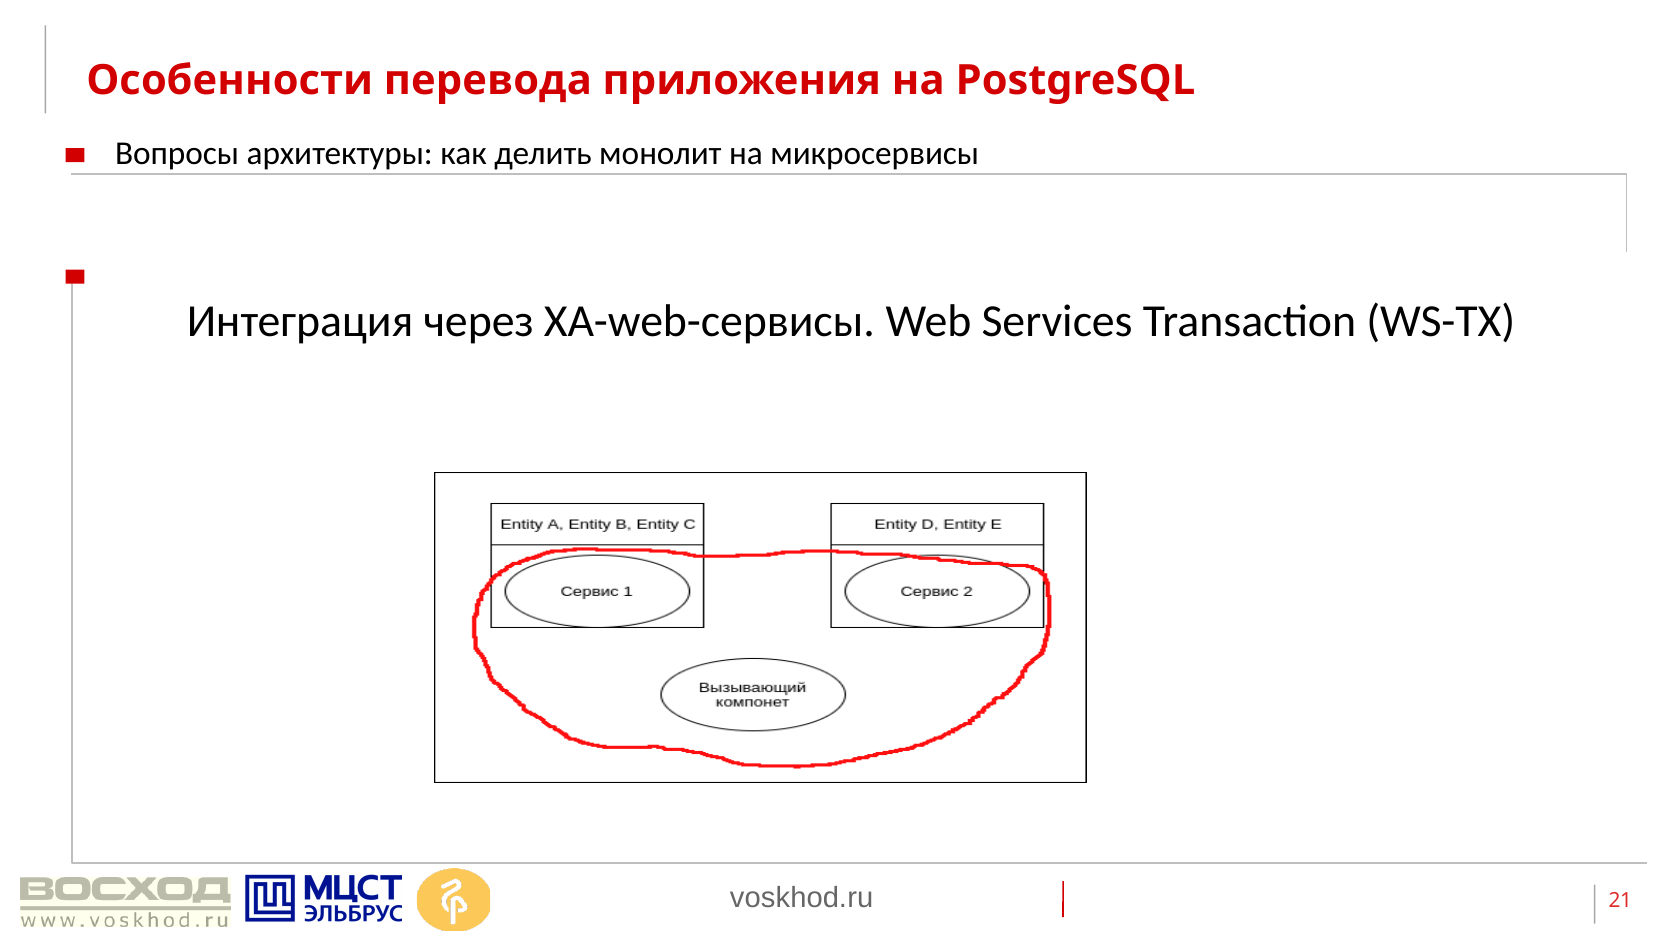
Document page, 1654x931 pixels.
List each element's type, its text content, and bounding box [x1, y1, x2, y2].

picture [242, 874, 402, 922]
slide_number <number> [1267, 884, 1647, 918]
text_box [65, 269, 85, 284]
picture [416, 868, 491, 931]
title Особенности перевода приложения на PostgreSQL [71, 45, 1560, 133]
text_box Вопросы архитектуры: как делить монолит на микросервисы [100, 175, 1626, 179]
text_box [65, 148, 85, 163]
picture [20, 877, 231, 927]
text_box Интеграция через XA-web-сервисы. Web Services Transaction (WS-TX) [101, 295, 1607, 639]
text_box Вопросы архитектуры: как делить монолит на микросервисы [100, 123, 1634, 179]
picture [434, 472, 1087, 783]
